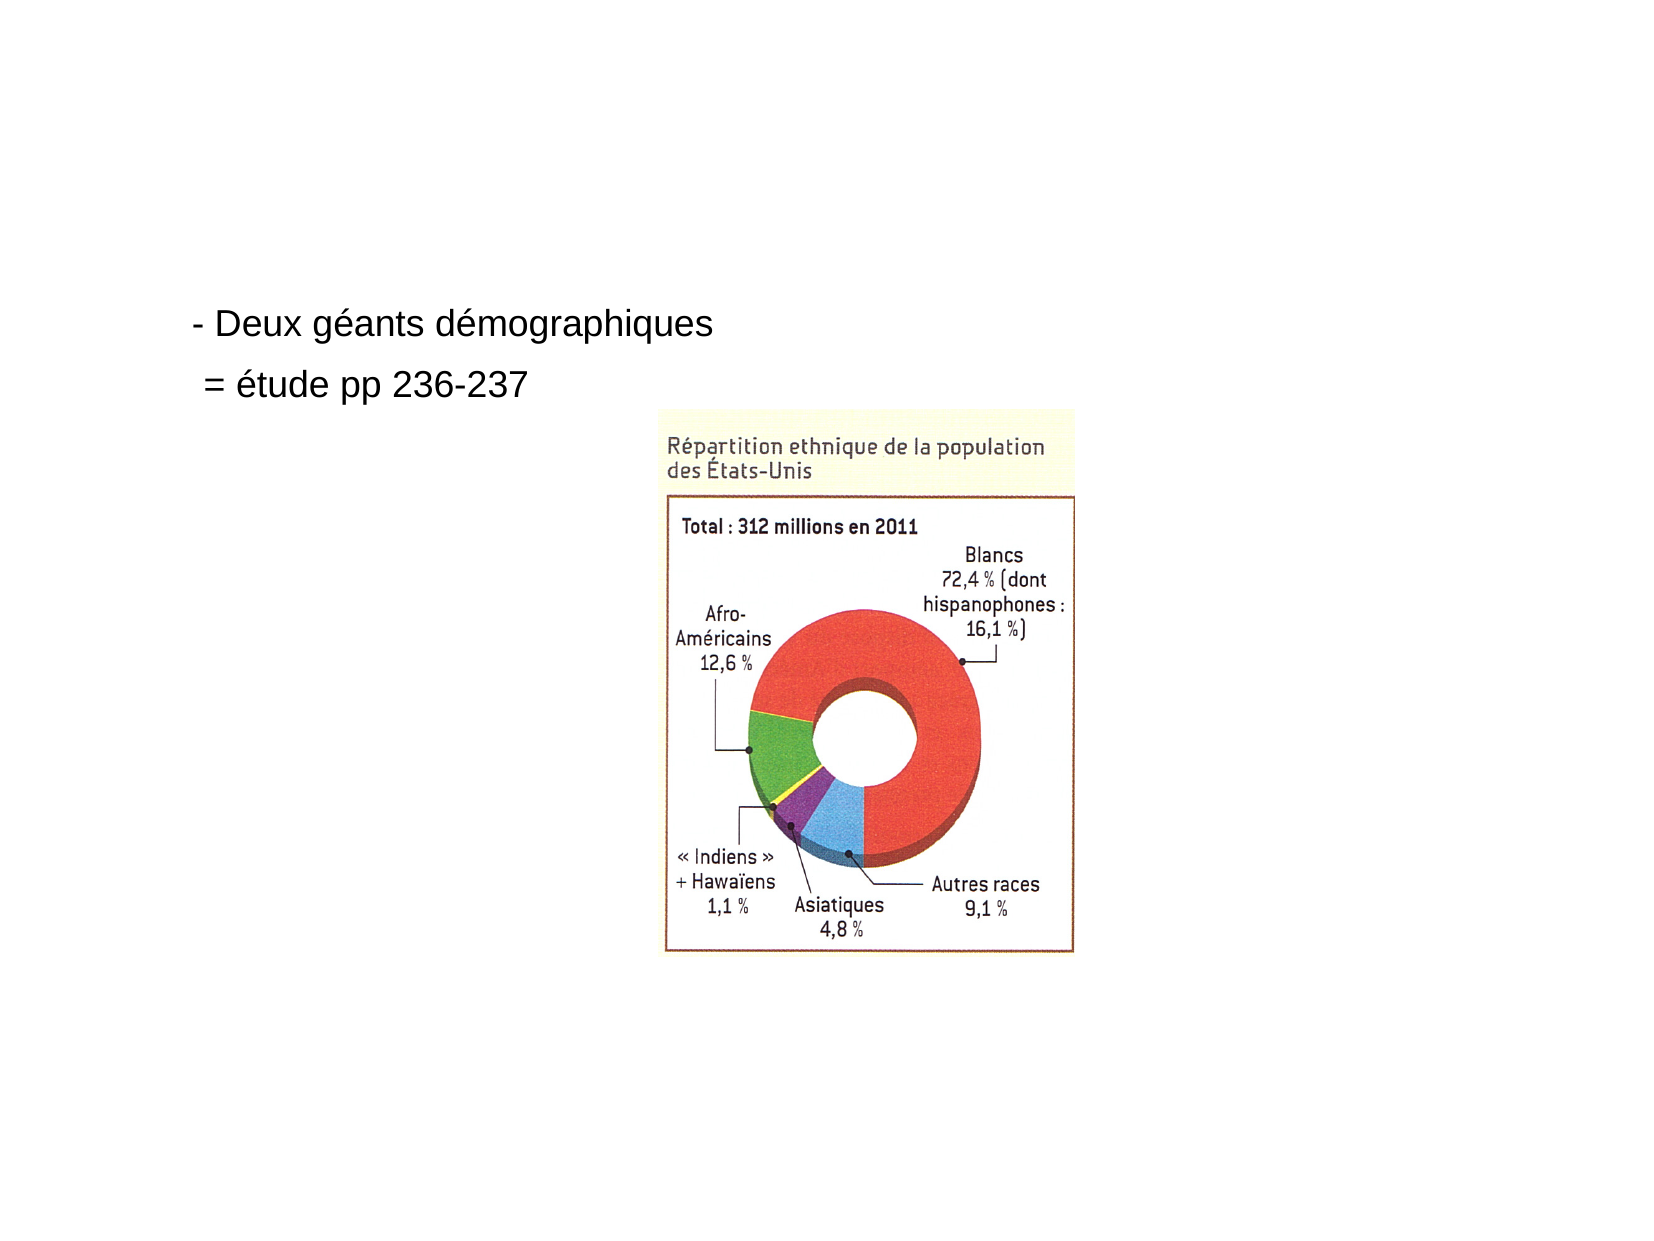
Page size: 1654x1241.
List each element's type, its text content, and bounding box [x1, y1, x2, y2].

text_box - Deux géants démographiques [177, 295, 729, 353]
picture [658, 409, 1075, 957]
text_box = étude pp 236-237 [188, 356, 545, 414]
